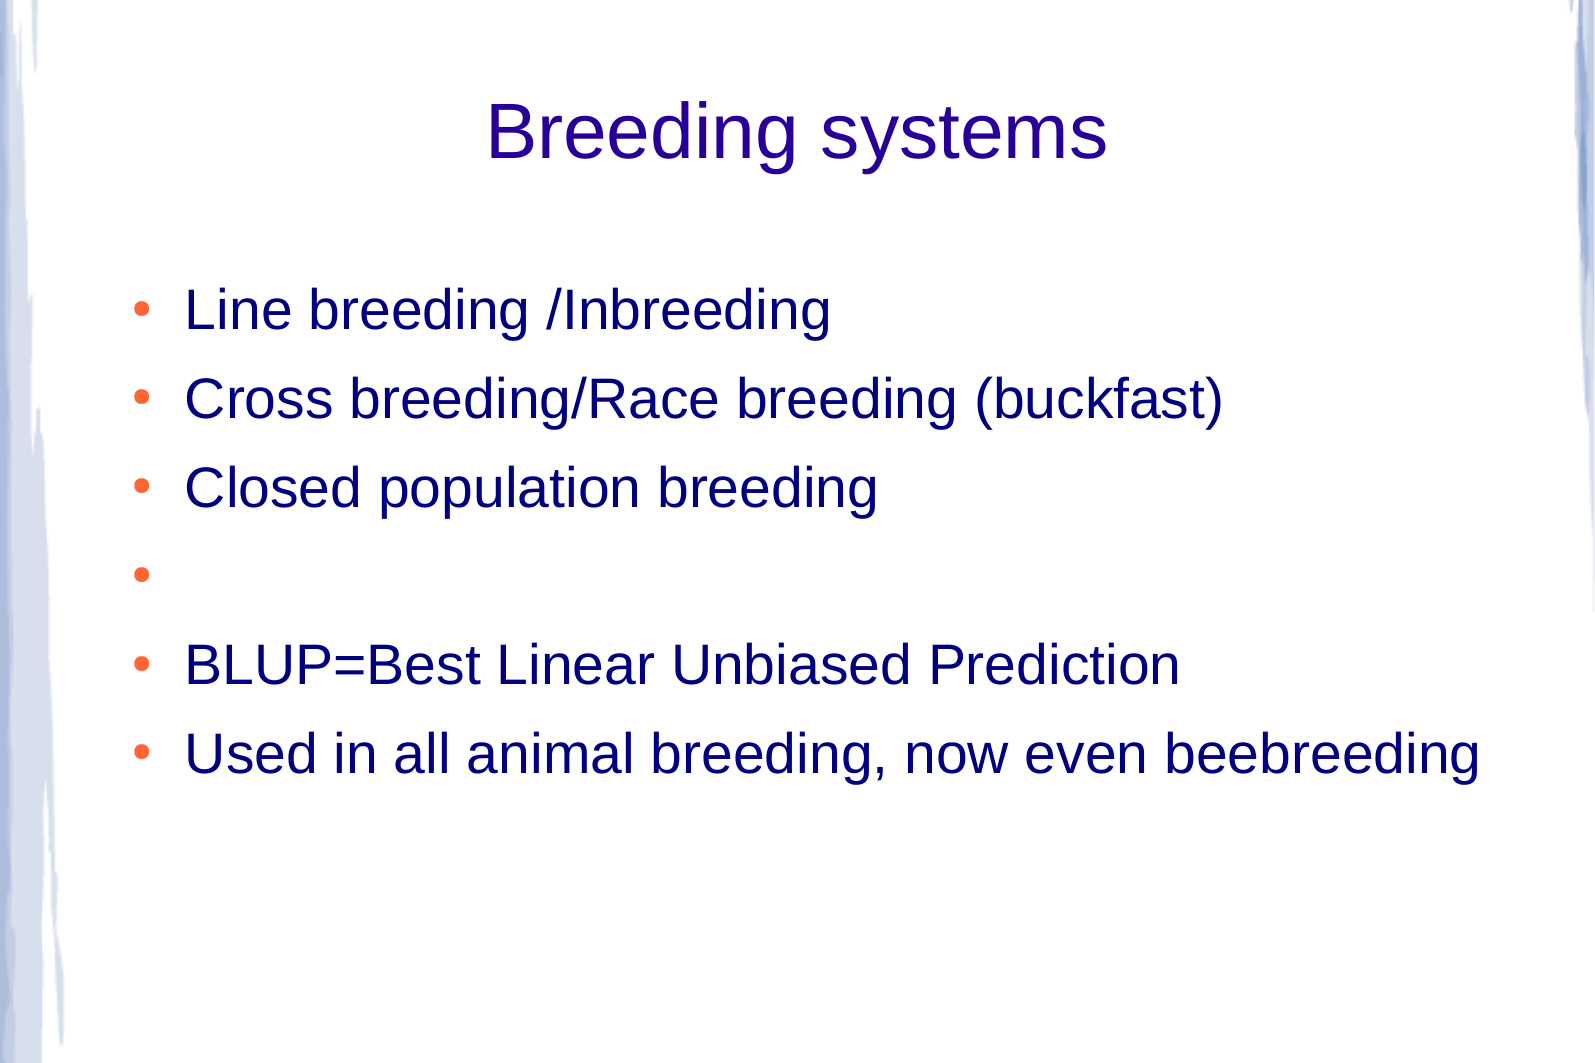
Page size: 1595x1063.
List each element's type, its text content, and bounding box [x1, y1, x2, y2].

list Line breeding /Inbreeding Cross breeding/Race breeding (buckfast) Closed population breeding BLUP=Best Linear Unbiased Prediction Used in all animal breeding, now even beebreeding [113, 278, 1515, 861]
picture [0, 0, 1595, 1063]
title Breeding systems [79, 42, 1515, 220]
